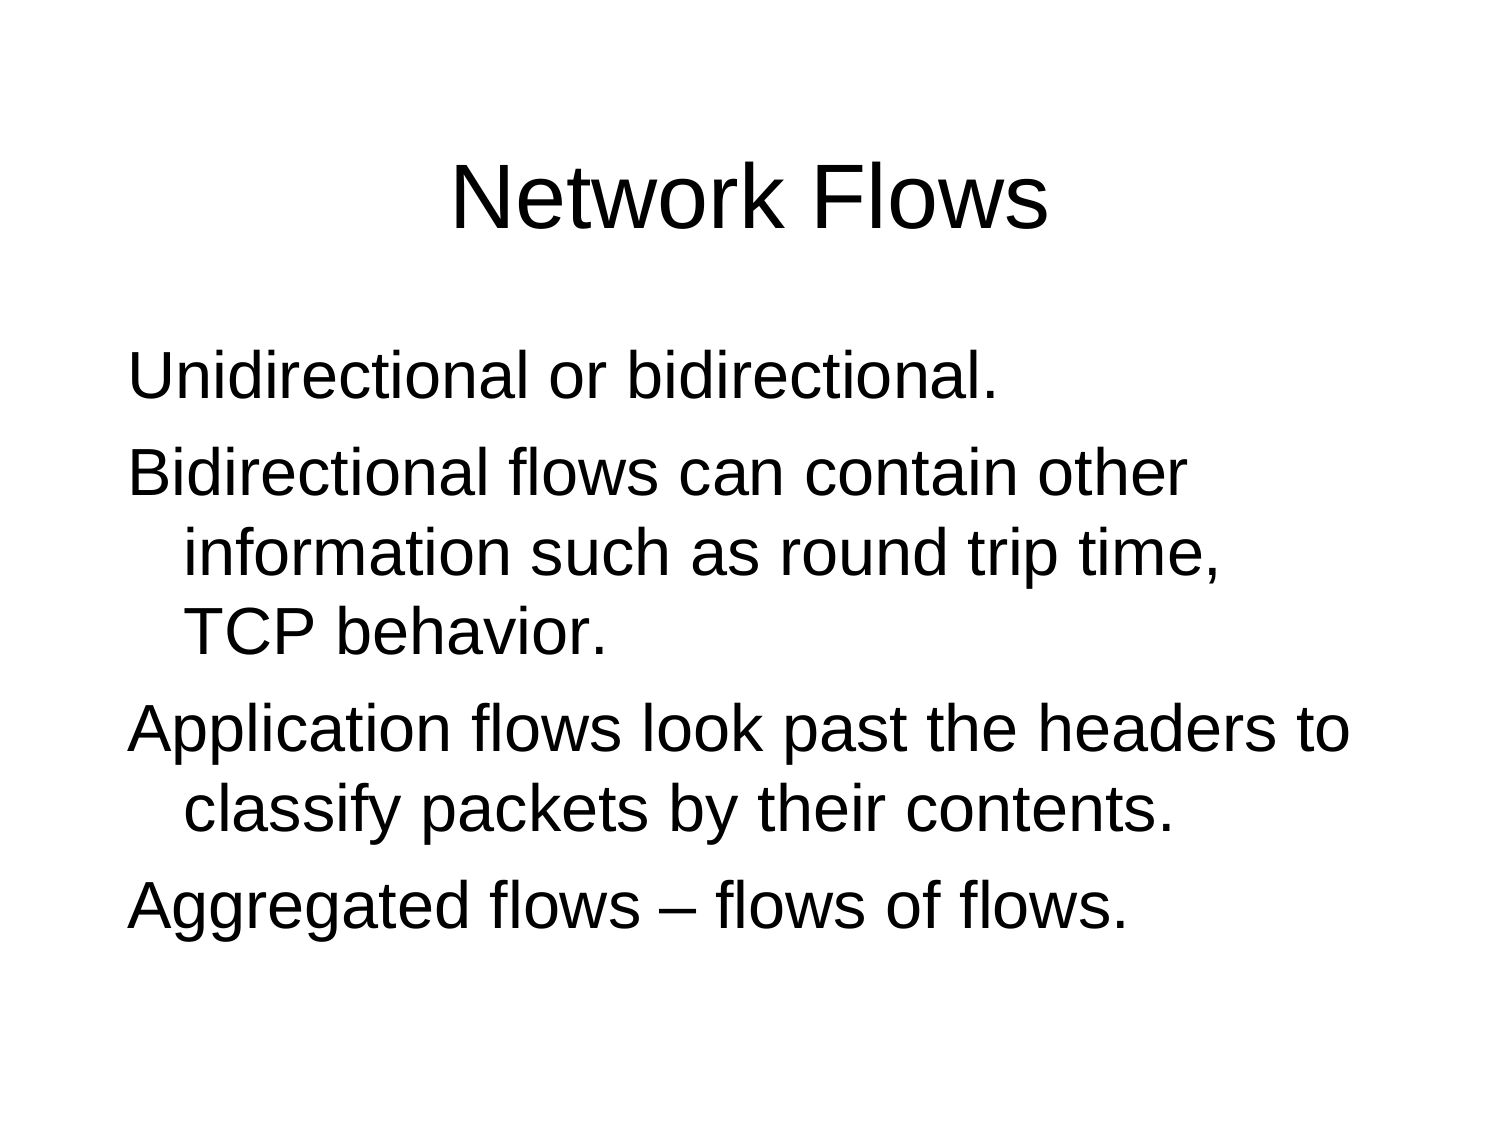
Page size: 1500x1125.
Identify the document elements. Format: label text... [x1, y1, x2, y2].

list Unidirectional or bidirectional. Bidirectional flows can contain other information such as round trip time, TCP behavior. Application flows look past the headers to classify packets by their contents. Aggregated flows – flows of flows. [112, 324, 1388, 1042]
title Network Flows [112, 99, 1388, 288]
